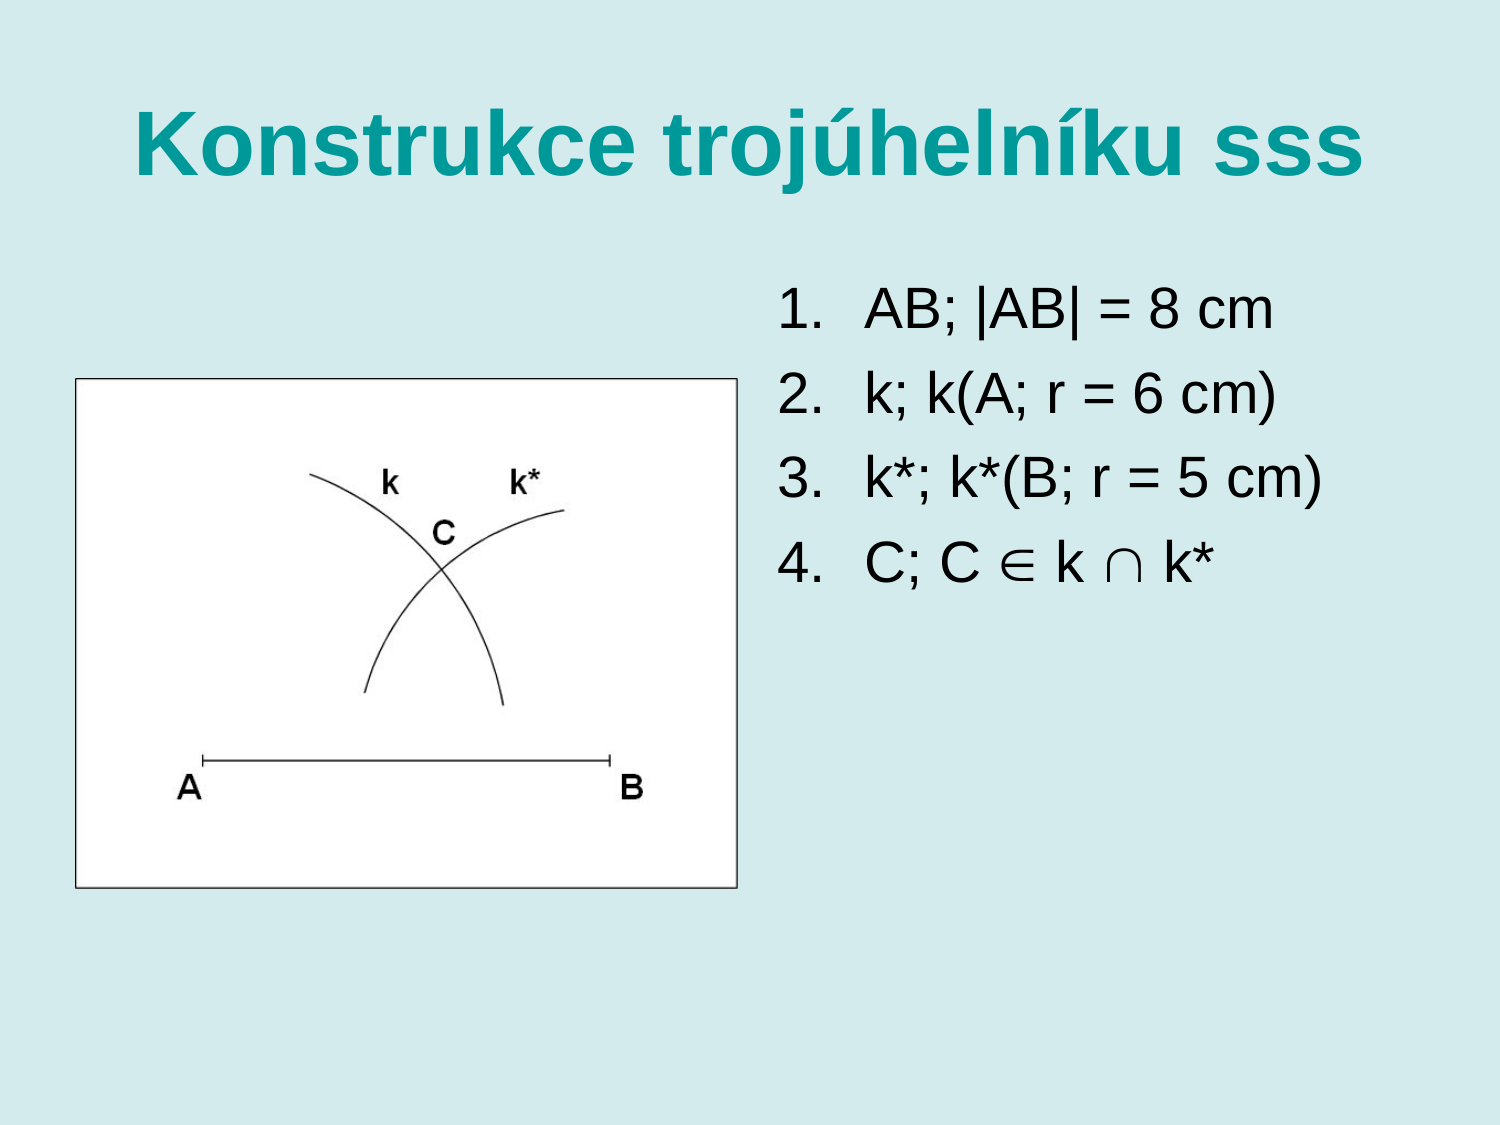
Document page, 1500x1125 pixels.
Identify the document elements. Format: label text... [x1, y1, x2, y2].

list AB; |AB| = 8 cm k; k(A; r = 6 cm) k*; k*(B; r = 5 cm) C; C  k  k* [762, 262, 1426, 1006]
picture [75, 378, 738, 889]
title Konstrukce trojúhelníku sss [75, 45, 1426, 233]
